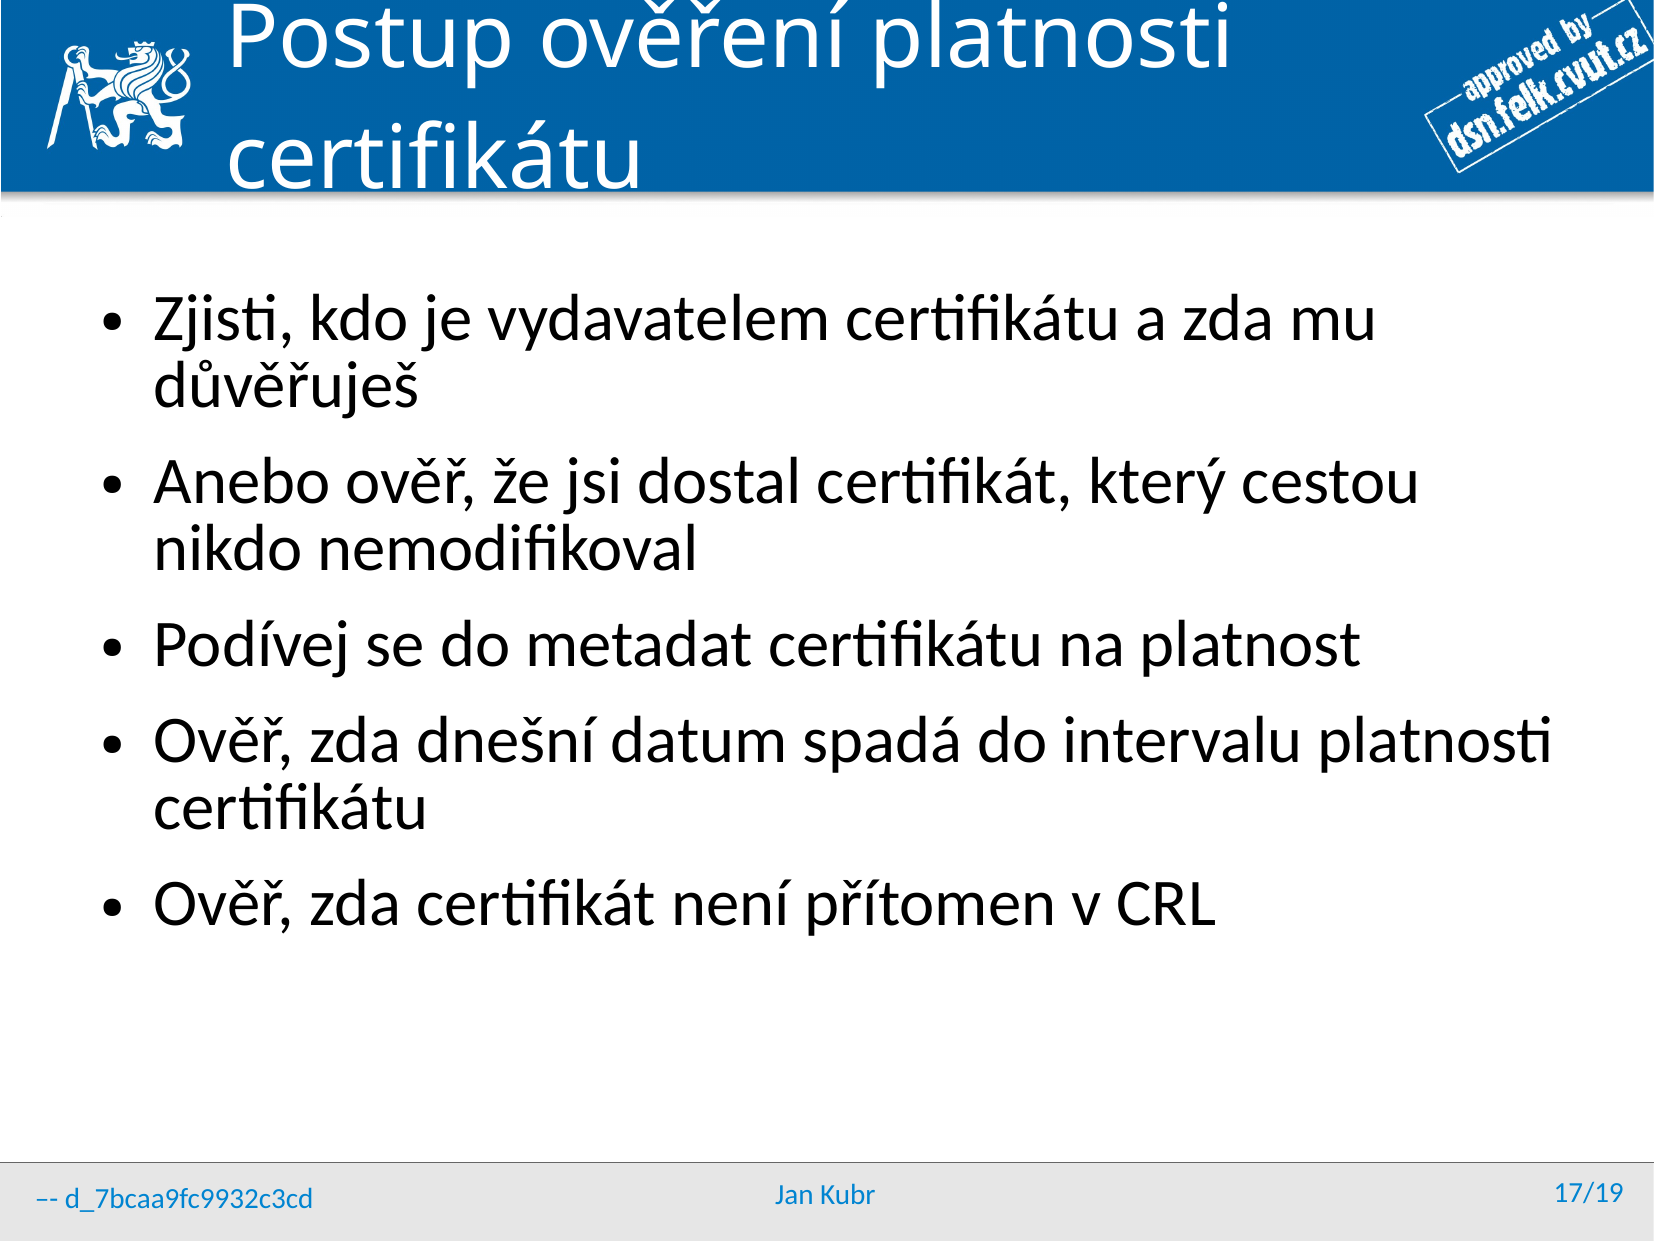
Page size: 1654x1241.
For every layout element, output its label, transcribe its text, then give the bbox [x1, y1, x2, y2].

picture [1, 0, 1654, 217]
list Zjisti, kdo je vydavatelem certifikátu a zda mu důvěřuješ Anebo ověř, že jsi dostal certifikát, který cestou nikdo nemodifikoval Podívej se do metadat certifikátu na platnost Ověř, zda dnešní datum spadá do intervalu platnosti certifikátu Ověř, zda certifikát není přítomen v CRL [82, 290, 1571, 1010]
title Postup ověření platnosti certifikátu [225, 0, 1426, 197]
